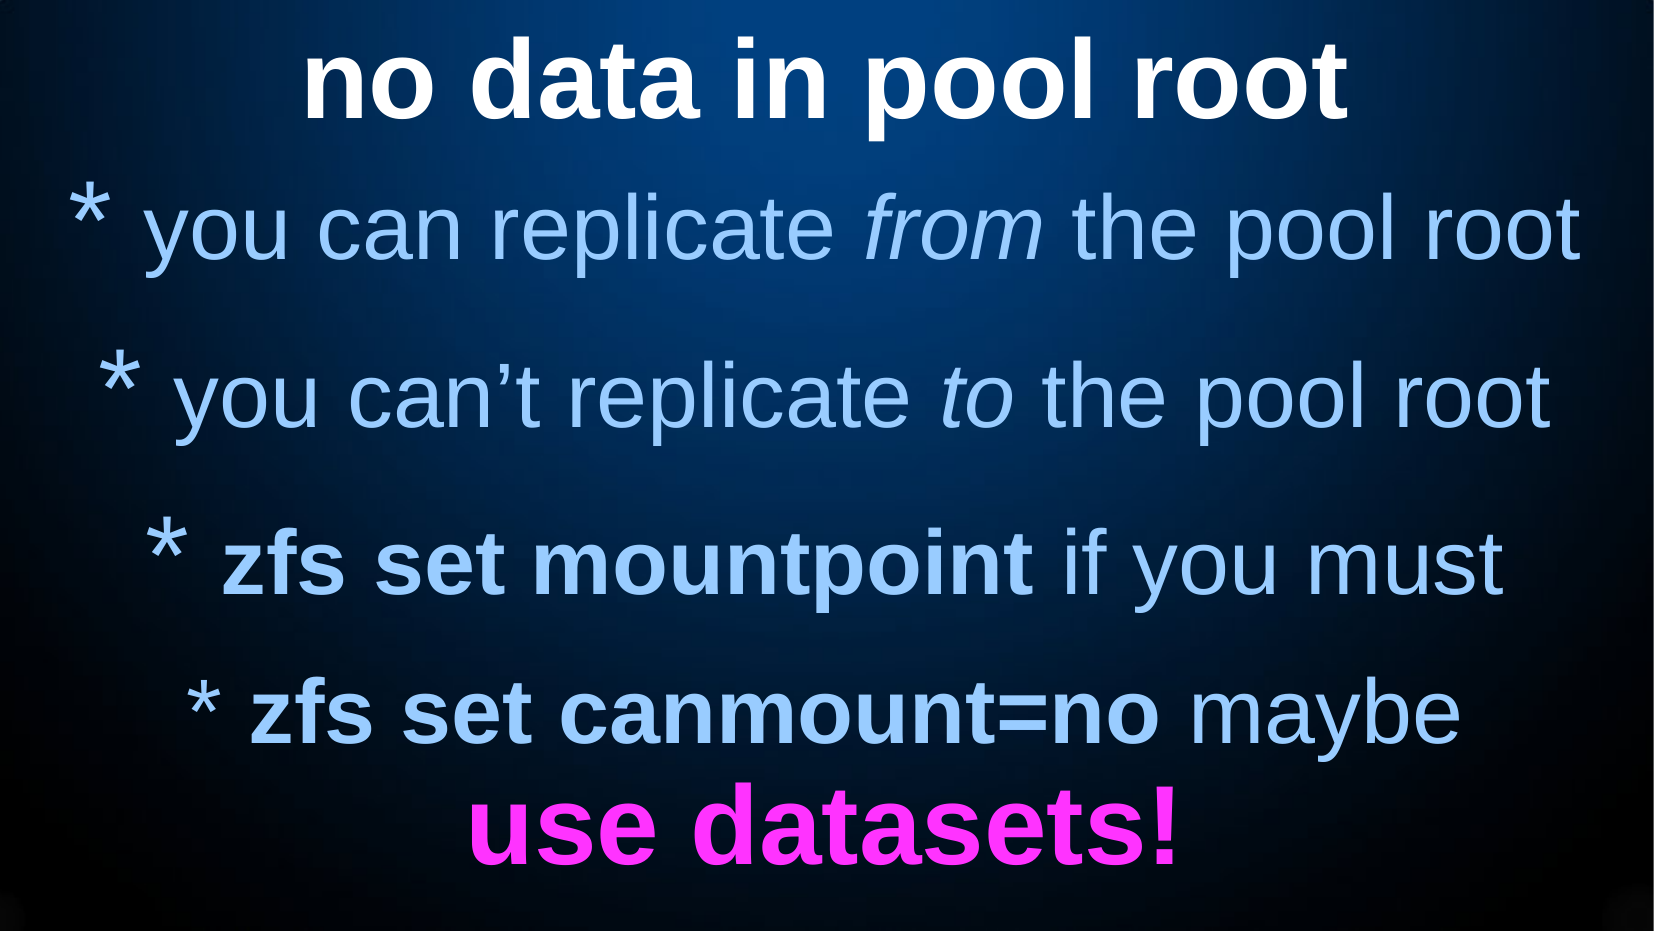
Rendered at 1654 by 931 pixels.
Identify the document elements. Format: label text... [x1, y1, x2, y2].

title * you can replicate from the pool root * you can’t replicate to the pool root * zfs set mountpoint if you must * zfs set canmount=no maybe use datasets! [15, 157, 1636, 889]
picture [0, 0, 1654, 931]
title no data in pool root [0, 2, 1651, 158]
